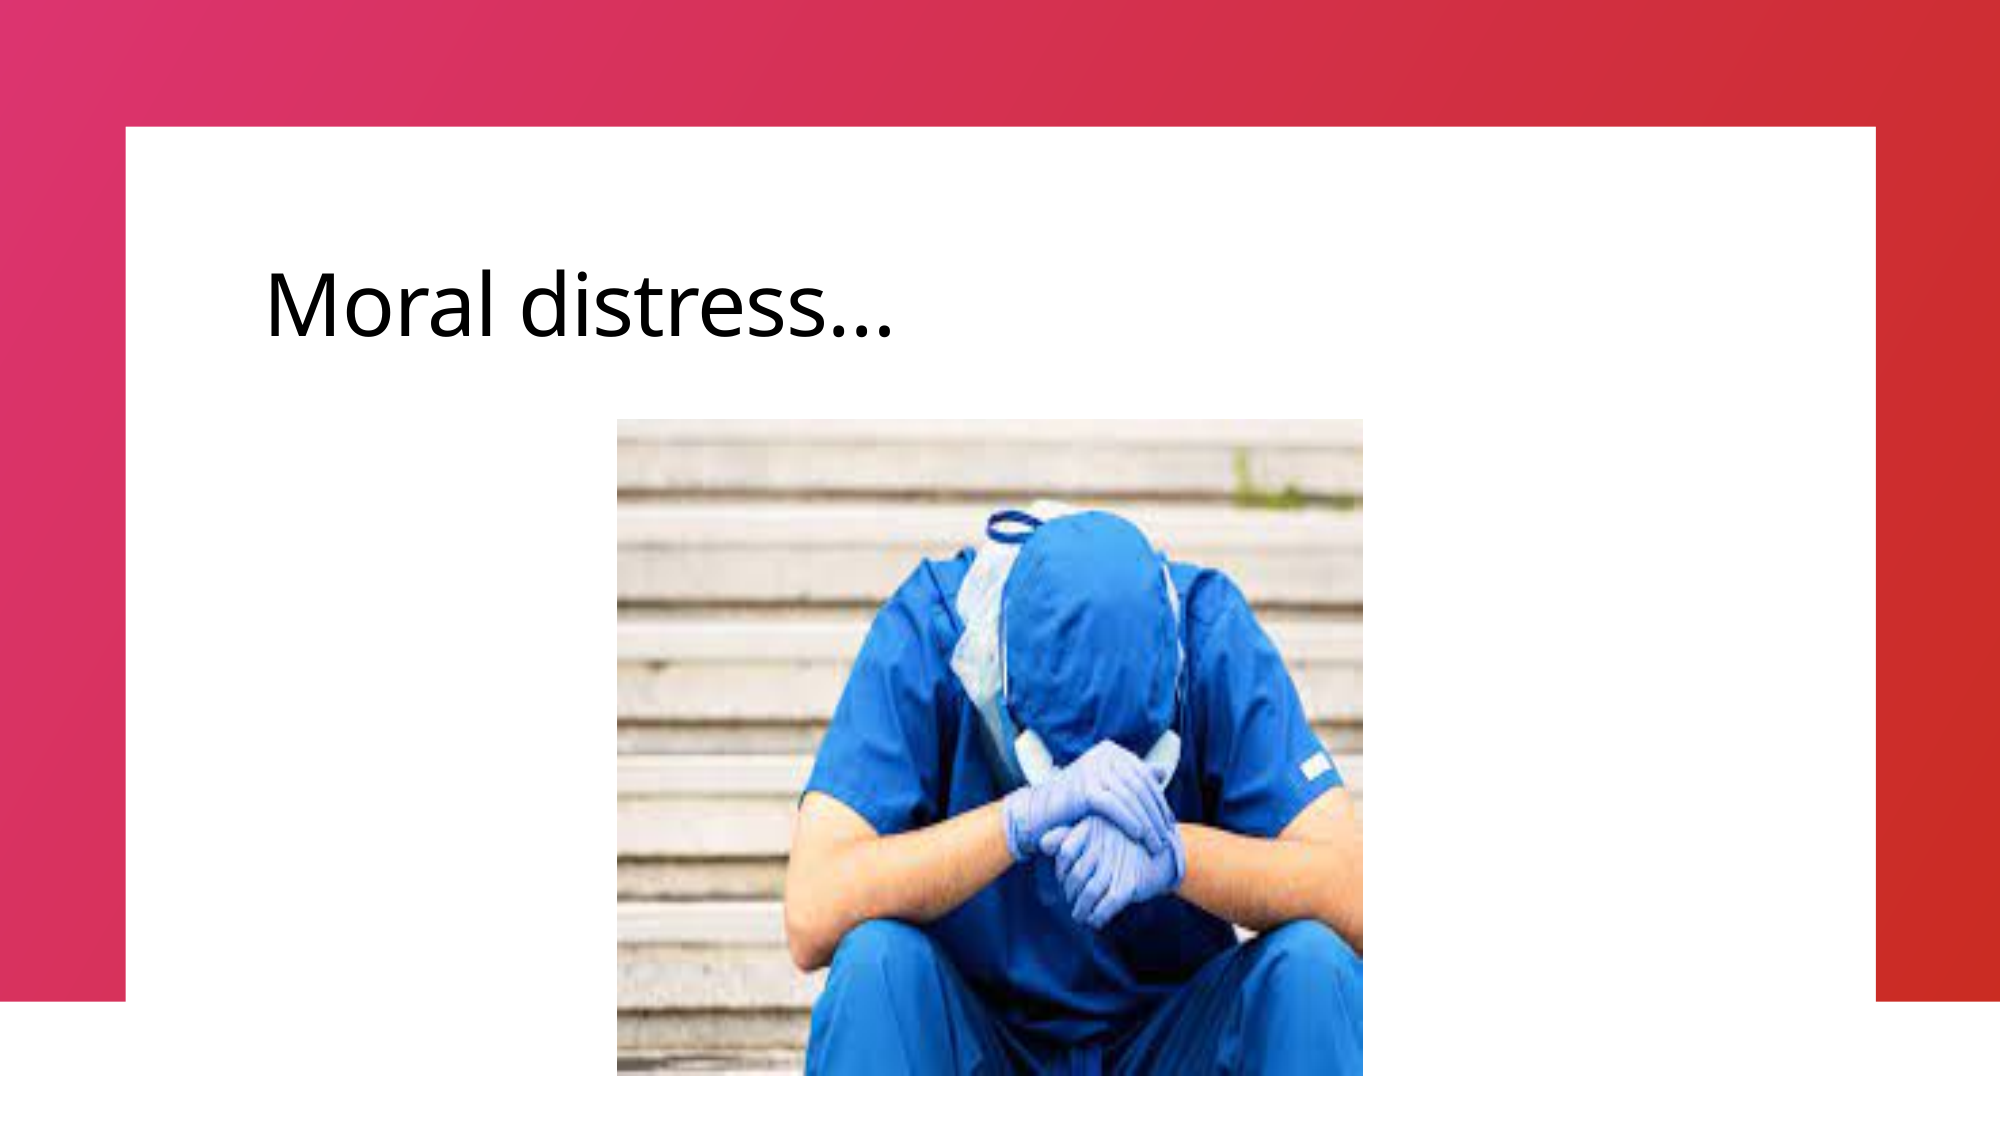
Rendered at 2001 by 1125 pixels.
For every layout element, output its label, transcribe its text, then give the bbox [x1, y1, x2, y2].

picture [617, 470, 1363, 1076]
title Moral distress… [248, 248, 1749, 470]
